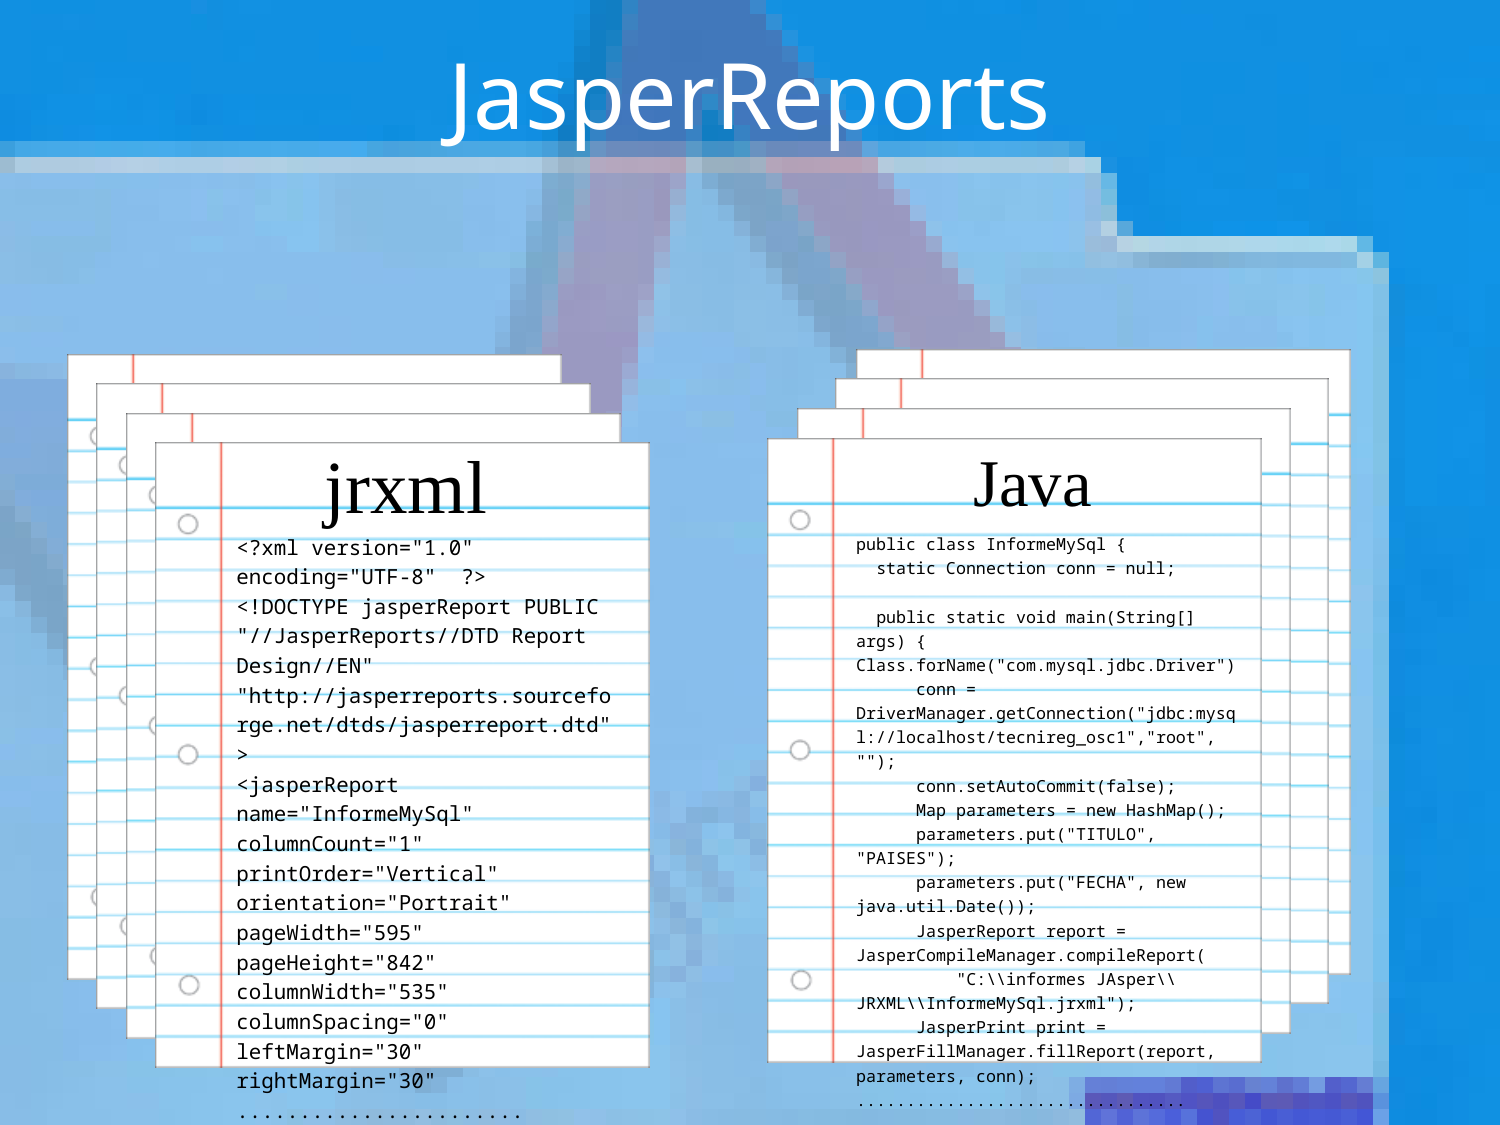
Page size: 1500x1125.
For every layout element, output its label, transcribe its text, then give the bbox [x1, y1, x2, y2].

text_box public class InformeMySql { static Connection conn = null; public static void main(String[] args) { Class.forName("com.mysql.jdbc.Driver") conn = DriverManager.getConnection("jdbc:mysql://localhost/tecnireg_osc1","root", ""); conn.setAutoCommit(false); Map parameters = new HashMap(); parameters.put("TITULO", "PAISES"); parameters.put("FECHA", new java.util.Date()); JasperReport report = JasperCompileManager.compileReport( "C:\\informes JAsper\\JRXML\\InformeMySql.jrxml"); JasperPrint print = JasperFillManager.fillReport(report, parameters, conn); ................................. [856, 531, 1241, 998]
title JasperReports [112, 0, 1388, 214]
text_box <?xml version="1.0" encoding="UTF-8" ?> <!DOCTYPE jasperReport PUBLIC "//JasperReports//DTD Report Design//EN" "http://jasperreports.sourceforge.net/dtds/jasperreport.dtd"> <jasperReport name="InformeMySql" columnCount="1" printOrder="Vertical" orientation="Portrait" pageWidth="595" pageHeight="842" columnWidth="535" columnSpacing="0" leftMargin="30" rightMargin="30" ....................... [236, 531, 621, 1088]
text_box Java [973, 442, 1093, 518]
picture [0, 0, 1500, 1125]
text_box jrxml [324, 442, 488, 526]
